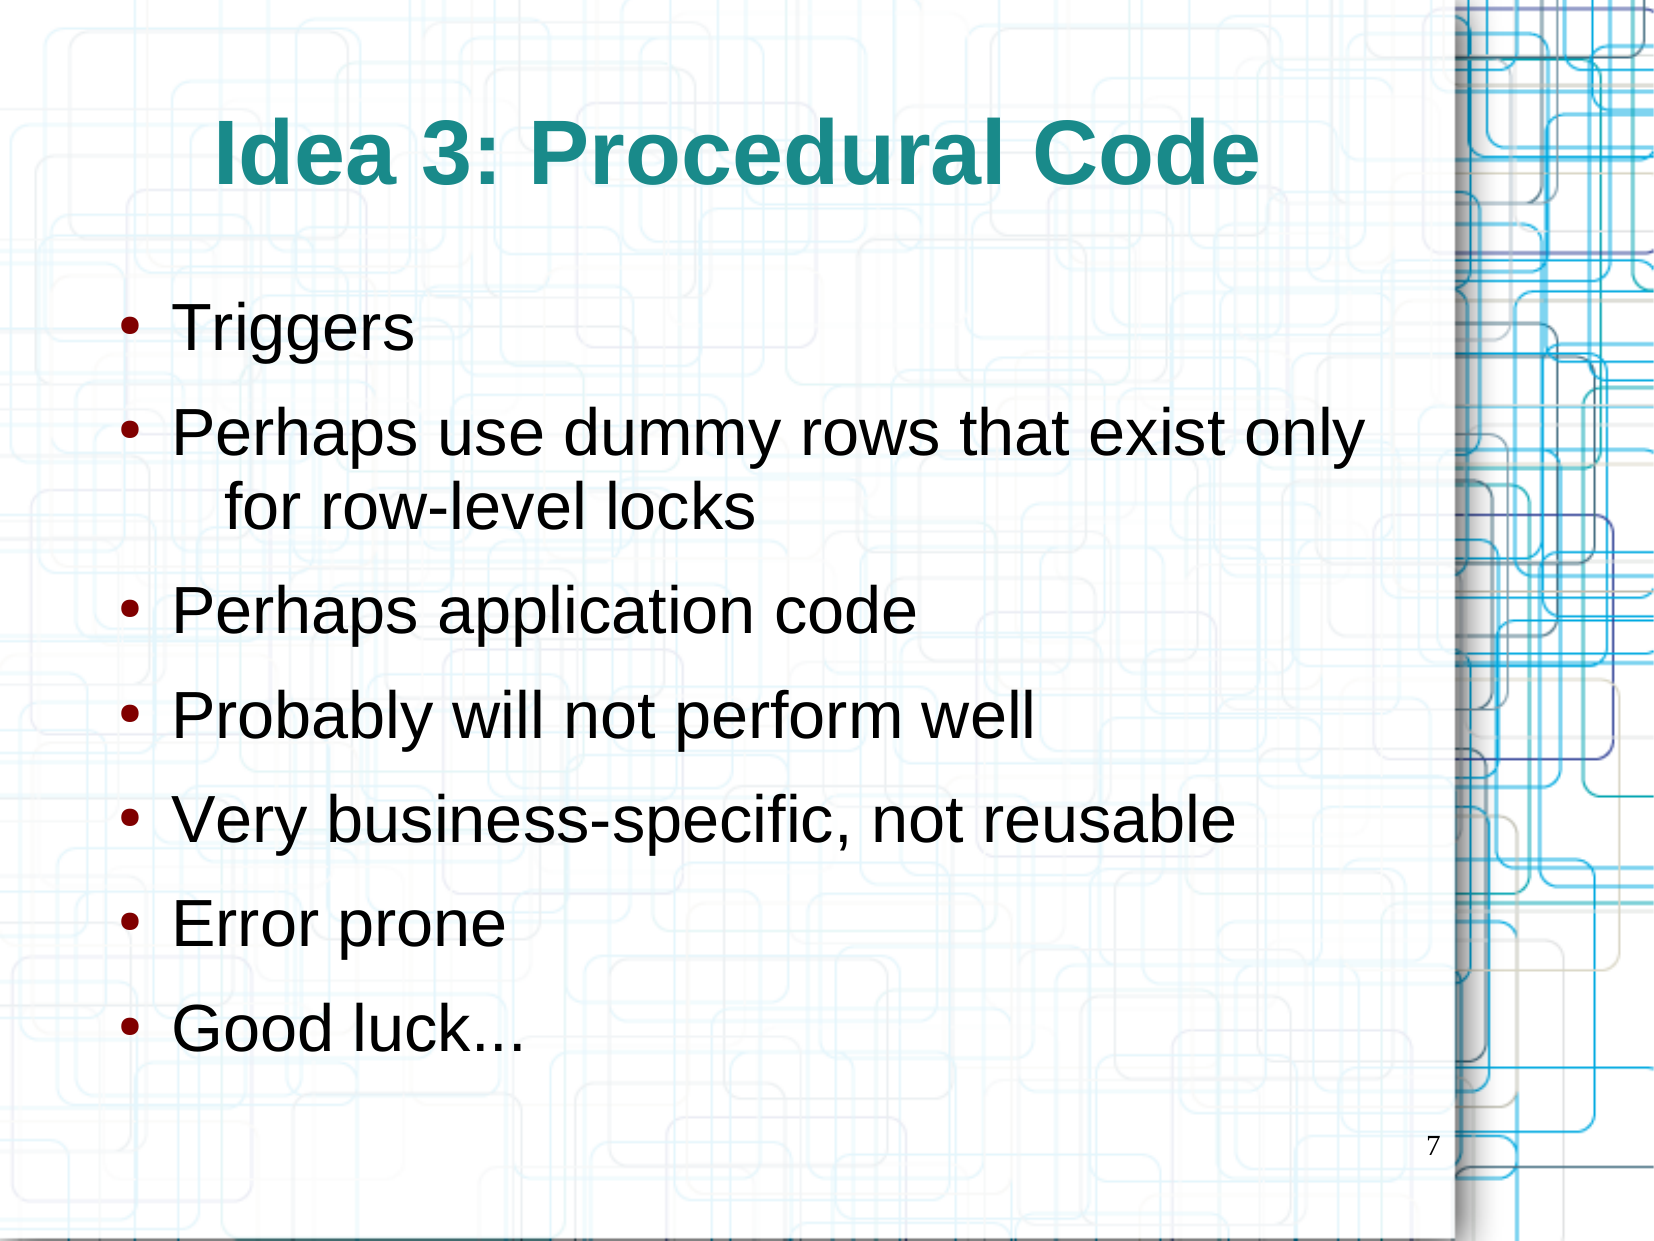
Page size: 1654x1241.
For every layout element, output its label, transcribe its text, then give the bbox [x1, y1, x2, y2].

picture [0, 0, 1654, 1241]
title Idea 3: Procedural Code [59, 56, 1418, 250]
list Triggers Perhaps use dummy rows that exist only for row-level locks Perhaps application code Probably will not perform well Very business-specific, not reusable Error prone Good luck... [82, 290, 1418, 1094]
